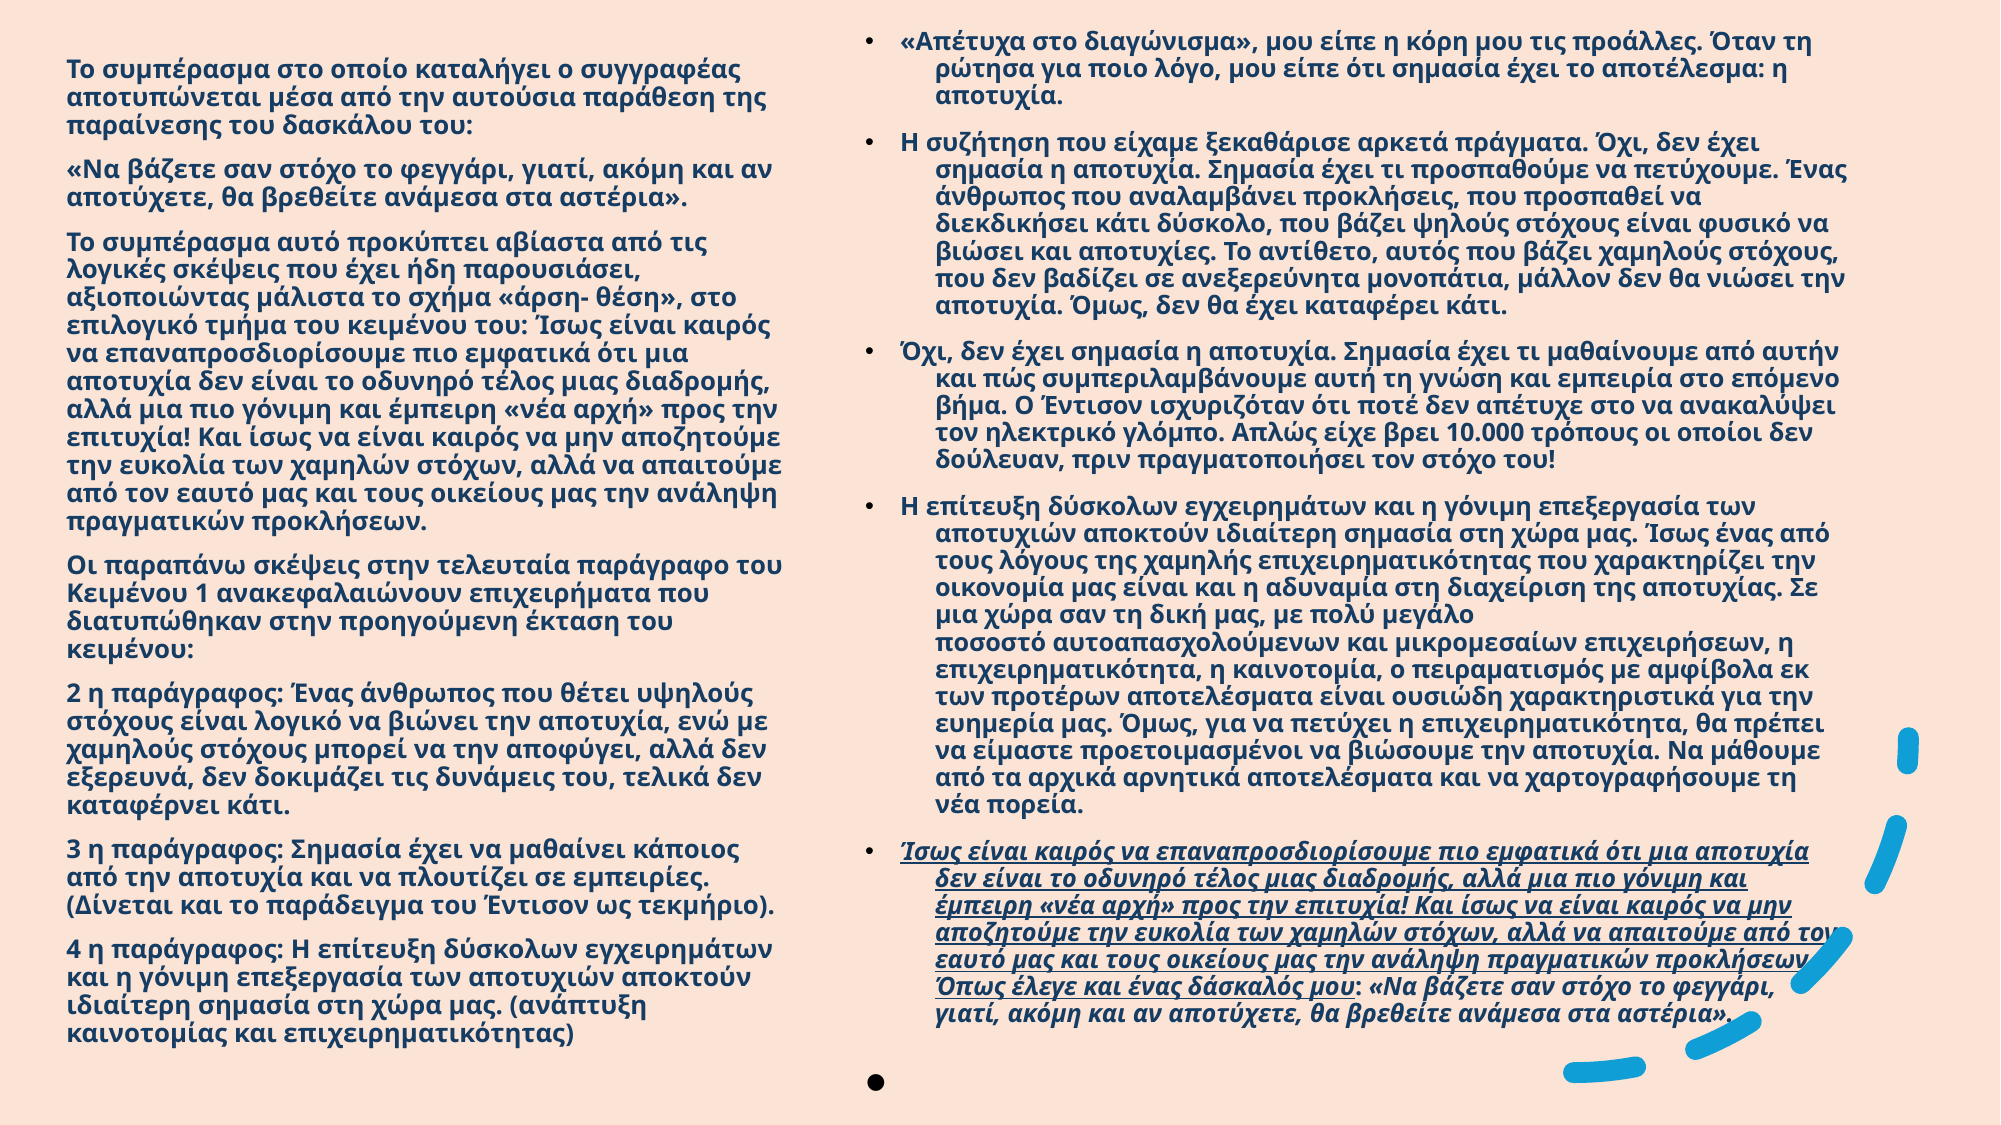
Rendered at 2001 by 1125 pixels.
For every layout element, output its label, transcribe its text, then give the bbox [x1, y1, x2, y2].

list «Απέτυχα στο διαγώνισμα», μου είπε η κόρη μου τις προάλλες. Όταν τη ρώτησα για ποιο λόγο, μου είπε ότι σημασία έχει το αποτέλεσμα: η αποτυχία. Η συζήτηση που είχαμε ξεκαθάρισε αρκετά πράγματα. Όχι, δεν έχει σημασία η αποτυχία. Σημασία έχει τι προσπαθούμε να πετύχουμε. Ένας άνθρωπος που αναλαμβάνει προκλήσεις, που προσπαθεί να διεκδικήσει κάτι δύσκολο, που βάζει ψηλούς στόχους είναι φυσικό να βιώσει και αποτυχίες. Το αντίθετο, αυτός που βάζει χαμηλούς στόχους, που δεν βαδίζει σε ανεξερεύνητα μονοπάτια, μάλλον δεν θα νιώσει την αποτυχία. Όμως, δεν θα έχει καταφέρει κάτι. Όχι, δεν έχει σημασία η αποτυχία. Σημασία έχει τι μαθαίνουμε από αυτήν και πώς συμπεριλαμβάνουμε αυτή τη γνώση και εμπειρία στο επόμενο βήμα. Ο Έντισον ισχυριζόταν ότι ποτέ δεν απέτυχε στο να ανακαλύψει τον ηλεκτρικό γλόμπο. Απλώς είχε βρει 10.000 τρόπους οι οποίοι δεν δούλευαν, πριν πραγματοποιήσει τον στόχο του! Η επίτευξη δύσκολων εγχειρημάτων και η γόνιμη επεξεργασία των αποτυχιών αποκτούν ιδιαίτερη σημασία στη χώρα μας. Ίσως ένας από τους λόγους της χαμηλής επιχειρηματικότητας που χαρακτηρίζει την οικονομία μας είναι και η αδυναμία στη διαχείριση της αποτυχίας. Σε μια χώρα σαν τη δική μας, με πολύ μεγάλο ποσοστό αυτοαπασχολούμενων και μικρομεσαίων επιχειρήσεων, η επιχειρηματικότητα, η καινοτομία, ο πειραματισμός με αμφίβολα εκ των προτέρων αποτελέσματα είναι ουσιώδη χαρακτηριστικά για την ευημερία μας. Όμως, για να πετύχει η επιχειρηματικότητα, θα πρέπει να είμαστε προετοιμασμένοι να βιώσουμε την αποτυχία. Να μάθουμε από τα αρχικά αρνητικά αποτελέσματα και να χαρτογραφήσουμε τη νέα πορεία. Ίσως είναι καιρός να επαναπροσδιορίσουμε πιο εμφατικά ότι μια αποτυχία δεν είναι το οδυνηρό τέλος μιας διαδρομής, αλλά μια πιο γόνιμη και έμπειρη «νέα αρχή» προς την επιτυχία! Και ίσως να είναι καιρός να μην αποζητούμε την ευκολία των χαμηλών στόχων, αλλά να απαιτούμε από τον εαυτό μας και τους οικείους μας την ανάληψη πραγματικών προκλήσεων. Όπως έλεγε και ένας δάσκαλός μου: «Να βάζετε σαν στόχο το φεγγάρι, γιατί, ακόμη και αν αποτύχετε, θα βρεθείτε ανάμεσα στα αστέρια». [850, 21, 1863, 1056]
list Το συμπέρασμα στο οποίο καταλήγει ο συγγραφέας αποτυπώνεται μέσα από την αυτούσια παράθεση της παραίνεσης του δασκάλου του: «Να βάζετε σαν στόχο το φεγγάρι, γιατί, ακόμη και αν αποτύχετε, θα βρεθείτε ανάμεσα στα αστέρια». Το συμπέρασμα αυτό προκύπτει αβίαστα από τις λογικές σκέψεις που έχει ήδη παρουσιάσει, αξιοποιώντας μάλιστα το σχήμα «άρση- θέση», στο επιλογικό τμήμα του κειμένου του: Ίσως είναι καιρός να επαναπροσδιορίσουμε πιο εμφατικά ότι μια αποτυχία δεν είναι το οδυνηρό τέλος μιας διαδρομής, αλλά μια πιο γόνιμη και έμπειρη «νέα αρχή» προς την επιτυχία! Και ίσως να είναι καιρός να μην αποζητούμε την ευκολία των χαμηλών στόχων, αλλά να απαιτούμε από τον εαυτό μας και τους οικείους μας την ανάληψη πραγματικών προκλήσεων. Οι παραπάνω σκέψεις στην τελευταία παράγραφο του Κειμένου 1 ανακεφαλαιώνουν επιχειρήματα που διατυπώθηκαν στην προηγούμενη έκταση του κειμένου: 2 η παράγραφος: Ένας άνθρωπος που θέτει υψηλούς στόχους είναι λογικό να βιώνει την αποτυχία, ενώ με χαμηλούς στόχους μπορεί να την αποφύγει, αλλά δεν εξερευνά, δεν δοκιμάζει τις δυνάμεις του, τελικά δεν καταφέρνει κάτι. 3 η παράγραφος: Σημασία έχει να μαθαίνει κάποιος από την αποτυχία και να πλουτίζει σε εμπειρίες. (Δίνεται και το παράδειγμα του Έντισον ως τεκμήριο). 4 η παράγραφος: Η επίτευξη δύσκολων εγχειρημάτων και η γόνιμη επεξεργασία των αποτυχιών αποκτούν ιδιαίτερη σημασία στη χώρα μας. (ανάπτυξη καινοτομίας και επιχειρηματικότητας) [51, 49, 810, 1065]
